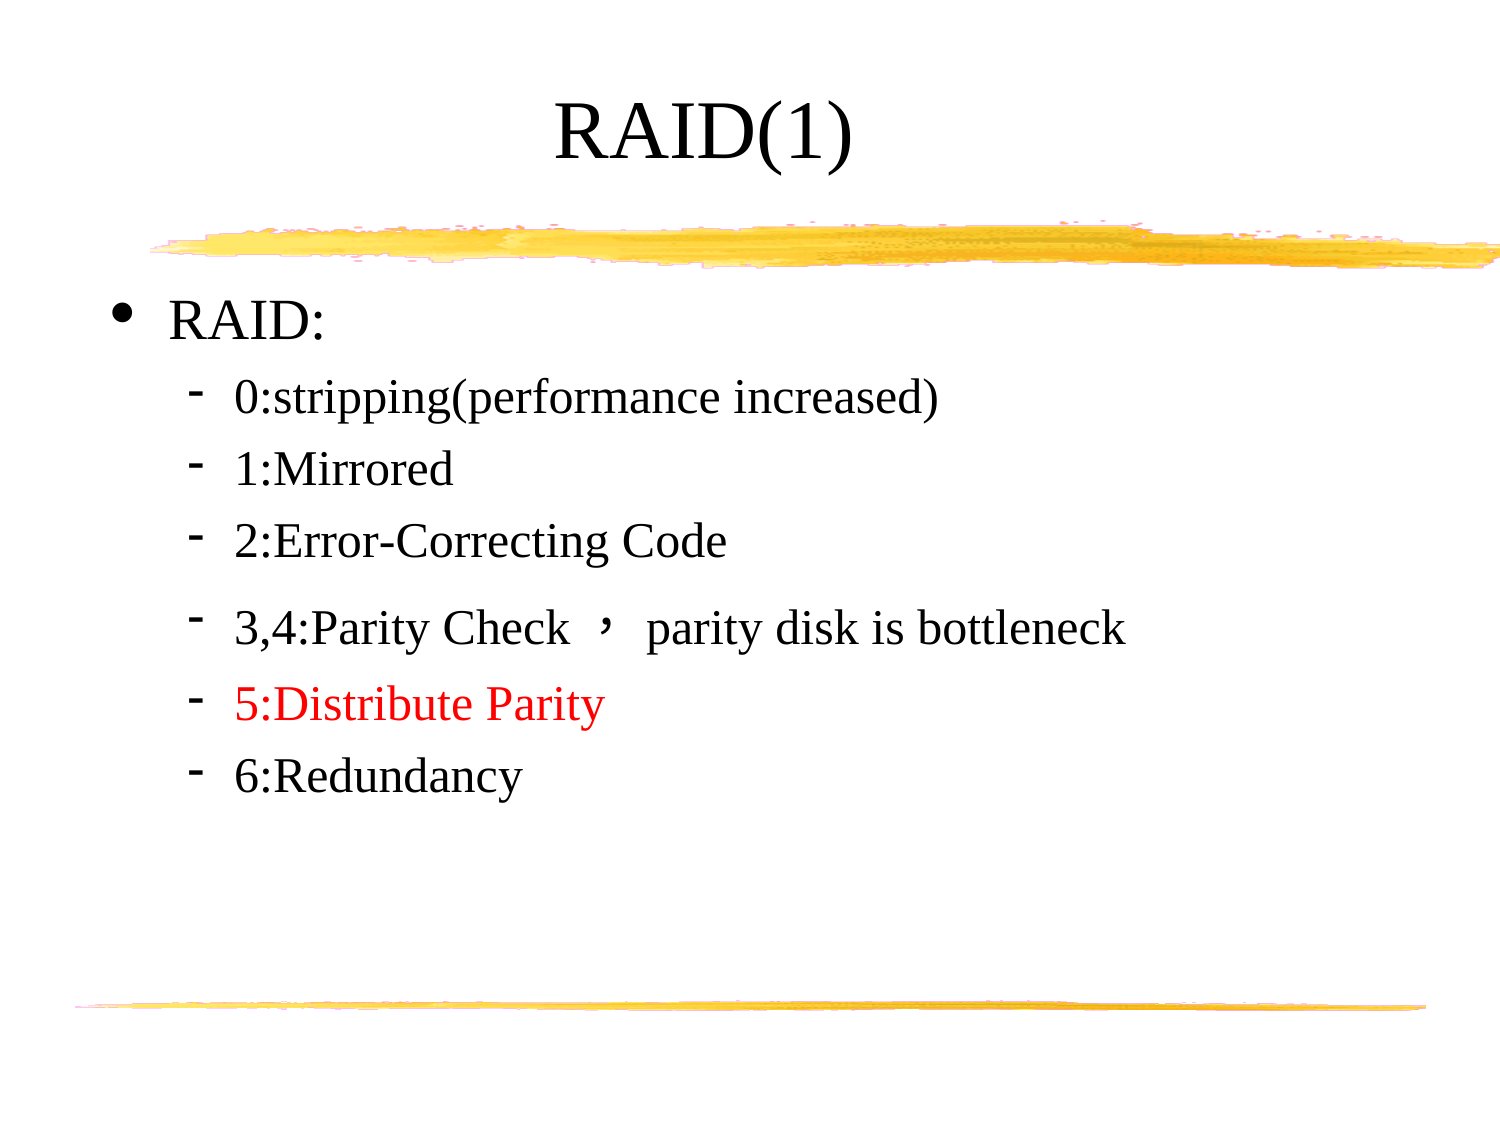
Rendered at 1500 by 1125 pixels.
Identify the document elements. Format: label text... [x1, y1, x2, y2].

picture [75, 999, 1426, 1013]
title RAID(1) [66, 30, 1342, 231]
picture [150, 215, 1500, 279]
list RAID: 0:stripping(performance increased) 1:Mirrored 2:Error-Correcting Code 3,4:Parity Check，parity disk is bottleneck 5:Distribute Parity 6:Redundancy [112, 287, 1388, 963]
